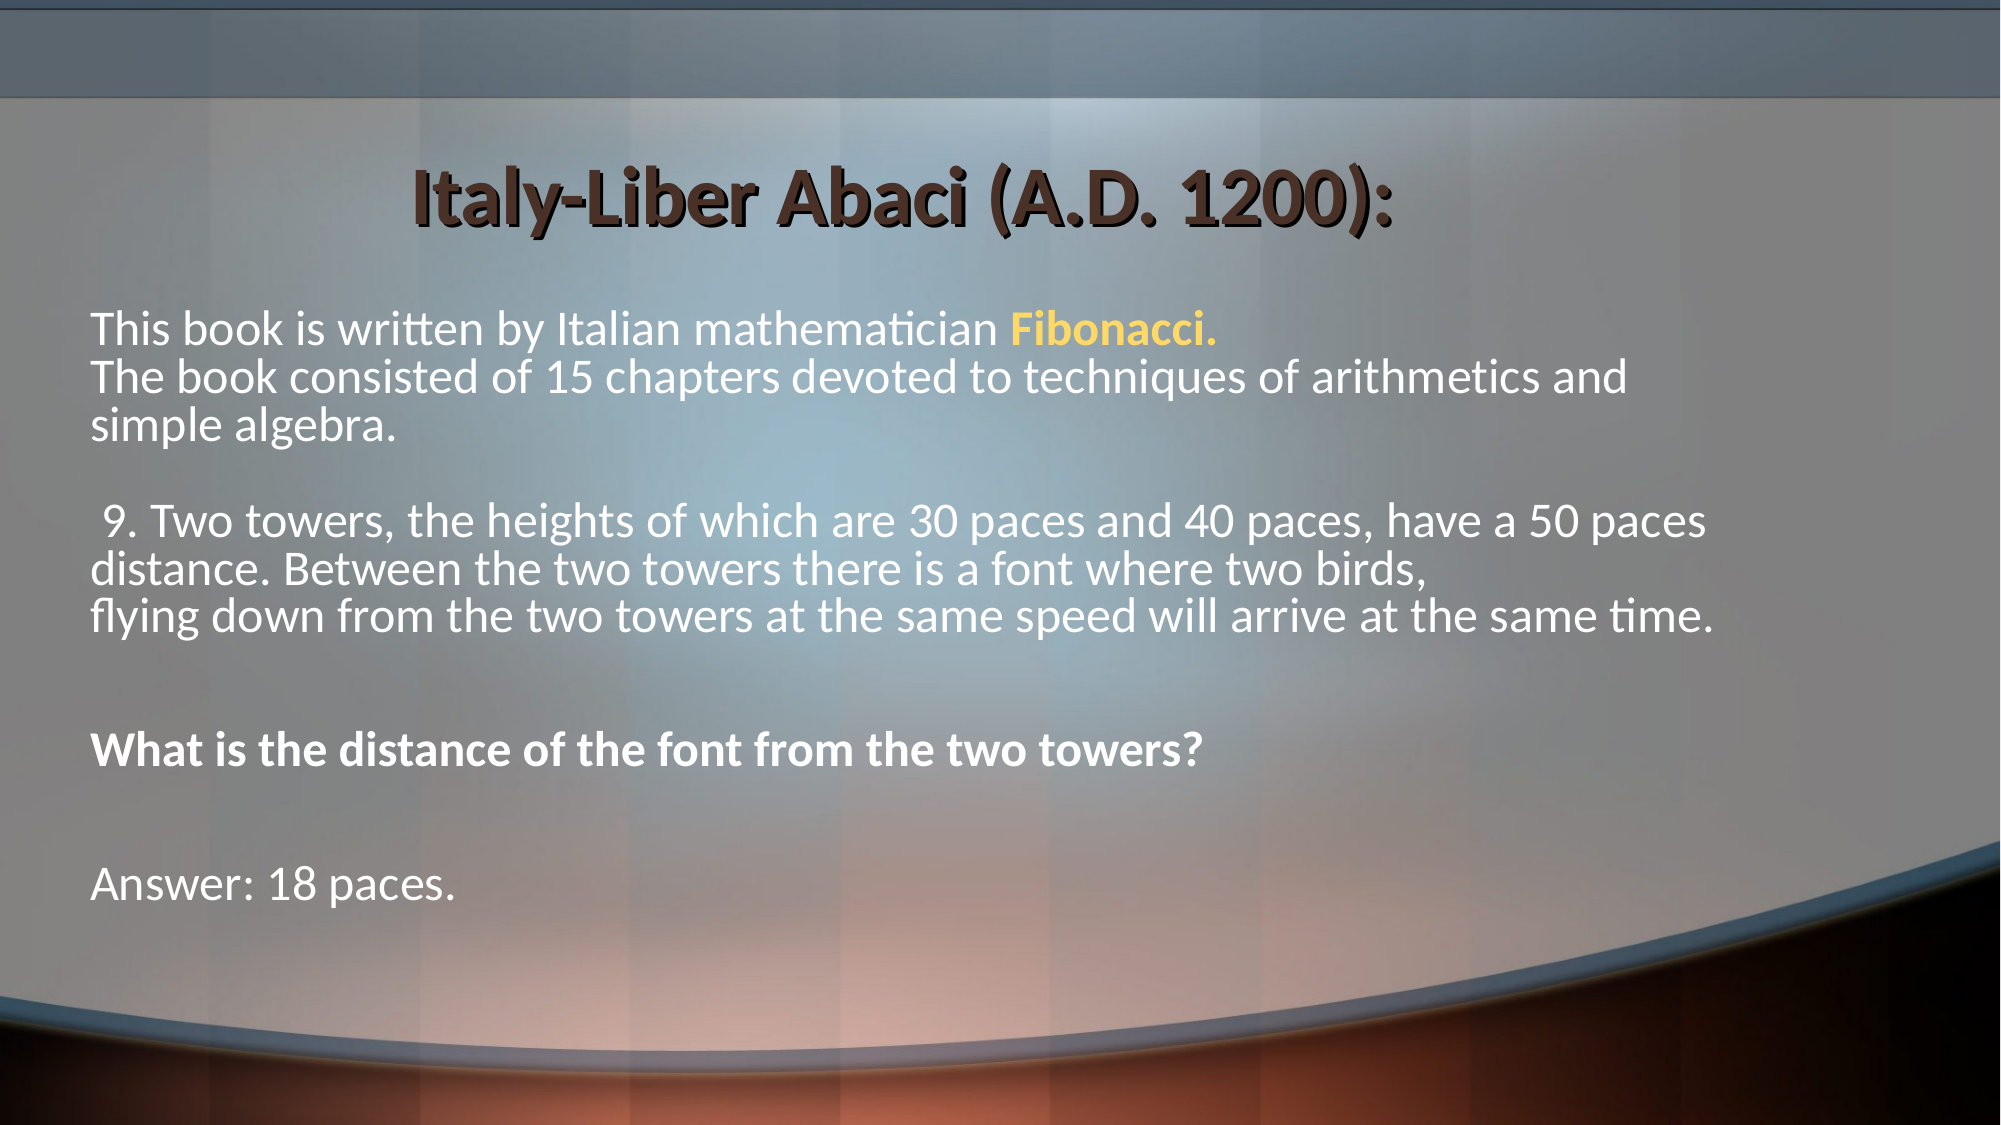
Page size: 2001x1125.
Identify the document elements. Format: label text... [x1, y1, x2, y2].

list This book is written by Italian mathematician Fibonacci. The book consisted of 15 chapters devoted to techniques of arithmetics and simple algebra. 9. Two towers, the heights of which are 30 paces and 40 paces, have a 50 paces distance. Between the two towers there is a font where two birds, flying down from the two towers at the same speed will arrive at the same time. What is the distance of the font from the two towers? Answer: 18 paces. [75, 299, 1732, 1021]
title Italy-Liber Abaci (A.D. 1200): [75, 104, 1732, 294]
